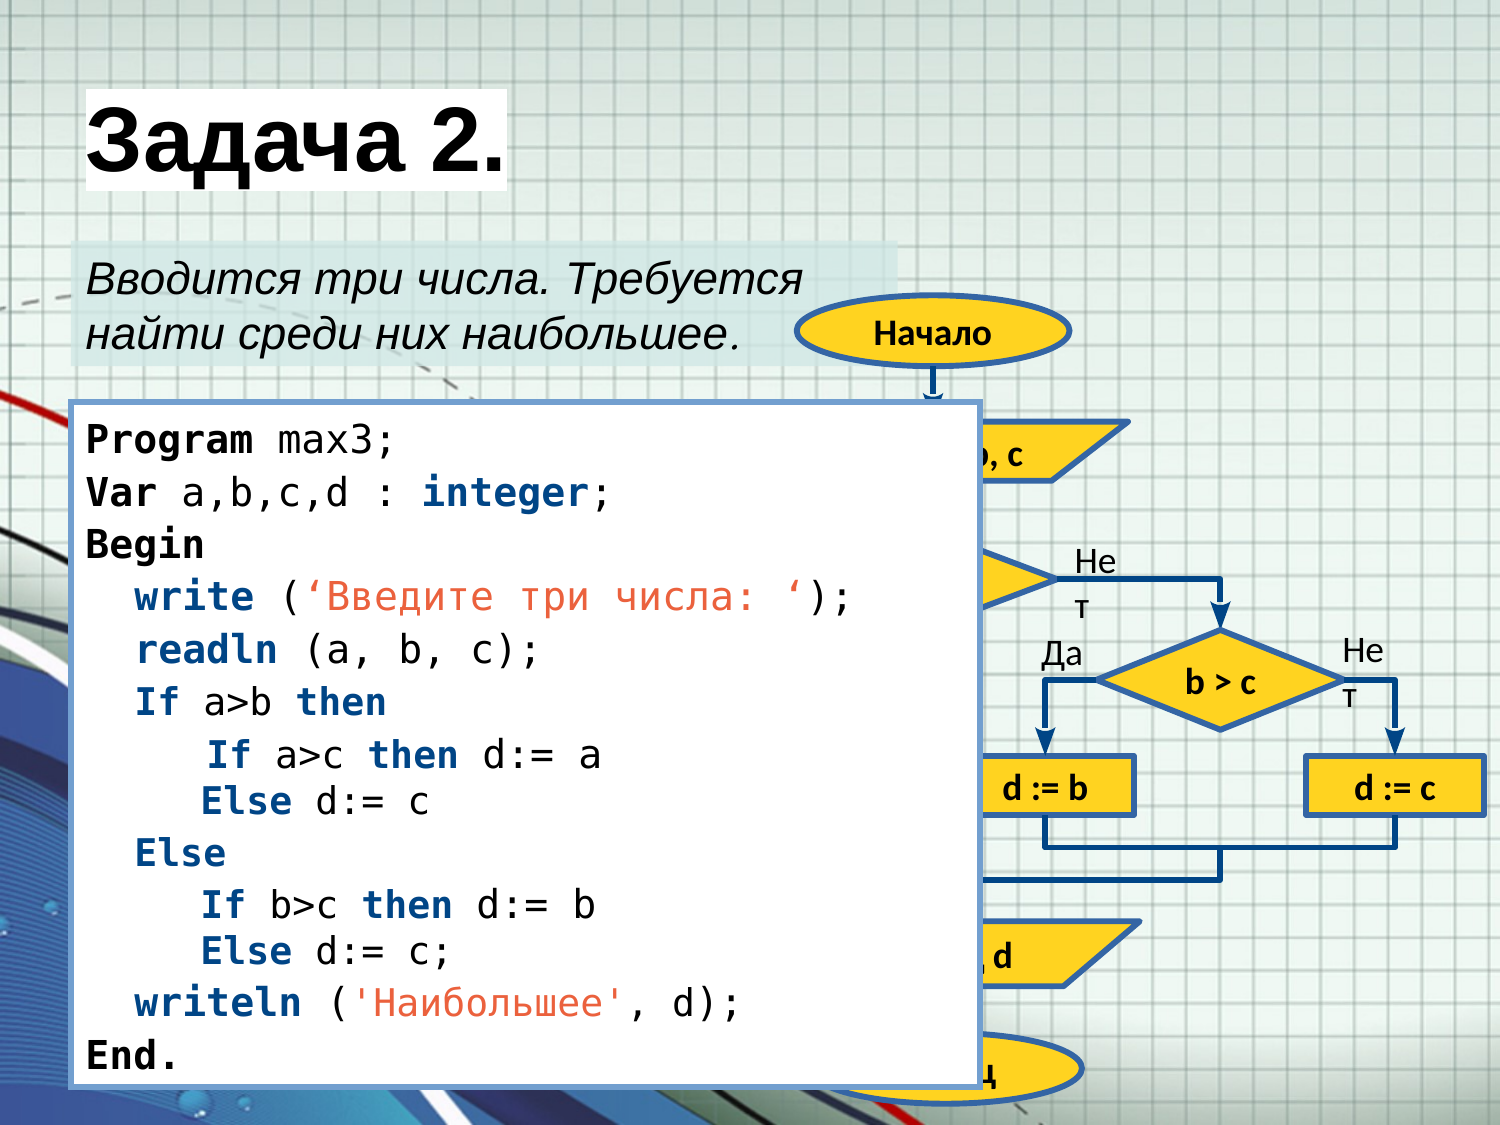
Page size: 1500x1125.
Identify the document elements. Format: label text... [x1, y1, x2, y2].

text_box d := b [981, 755, 1134, 816]
text_box Ввод a, b, c [981, 421, 1129, 481]
text_box b > c [1096, 629, 1344, 730]
picture [0, 0, 1500, 1125]
text_box Нет [1059, 528, 1146, 589]
text_box Вывод d [981, 921, 1140, 987]
text_box Конец [829, 1034, 1082, 1104]
text_box a > b [981, 550, 1057, 608]
text_box Начало [796, 295, 1070, 367]
text_box Вводится три числа. Требуется найти среди них наибольшее [70, 240, 898, 367]
title Задача 2. [70, 59, 1397, 225]
text_box Program max3; Var a,b,c,d : integer; Begin write (‘Введите три числа: ‘); readln (a, b, c); If a>b then If a>c then d:= a Else d:= c Else If b>c then d:= b Else d:= c; writeln ('Наибольшее', d); End. [70, 401, 981, 1087]
text_box Да [1026, 620, 1109, 680]
text_box d := c [1306, 755, 1484, 816]
text_box Нет [1327, 618, 1414, 678]
